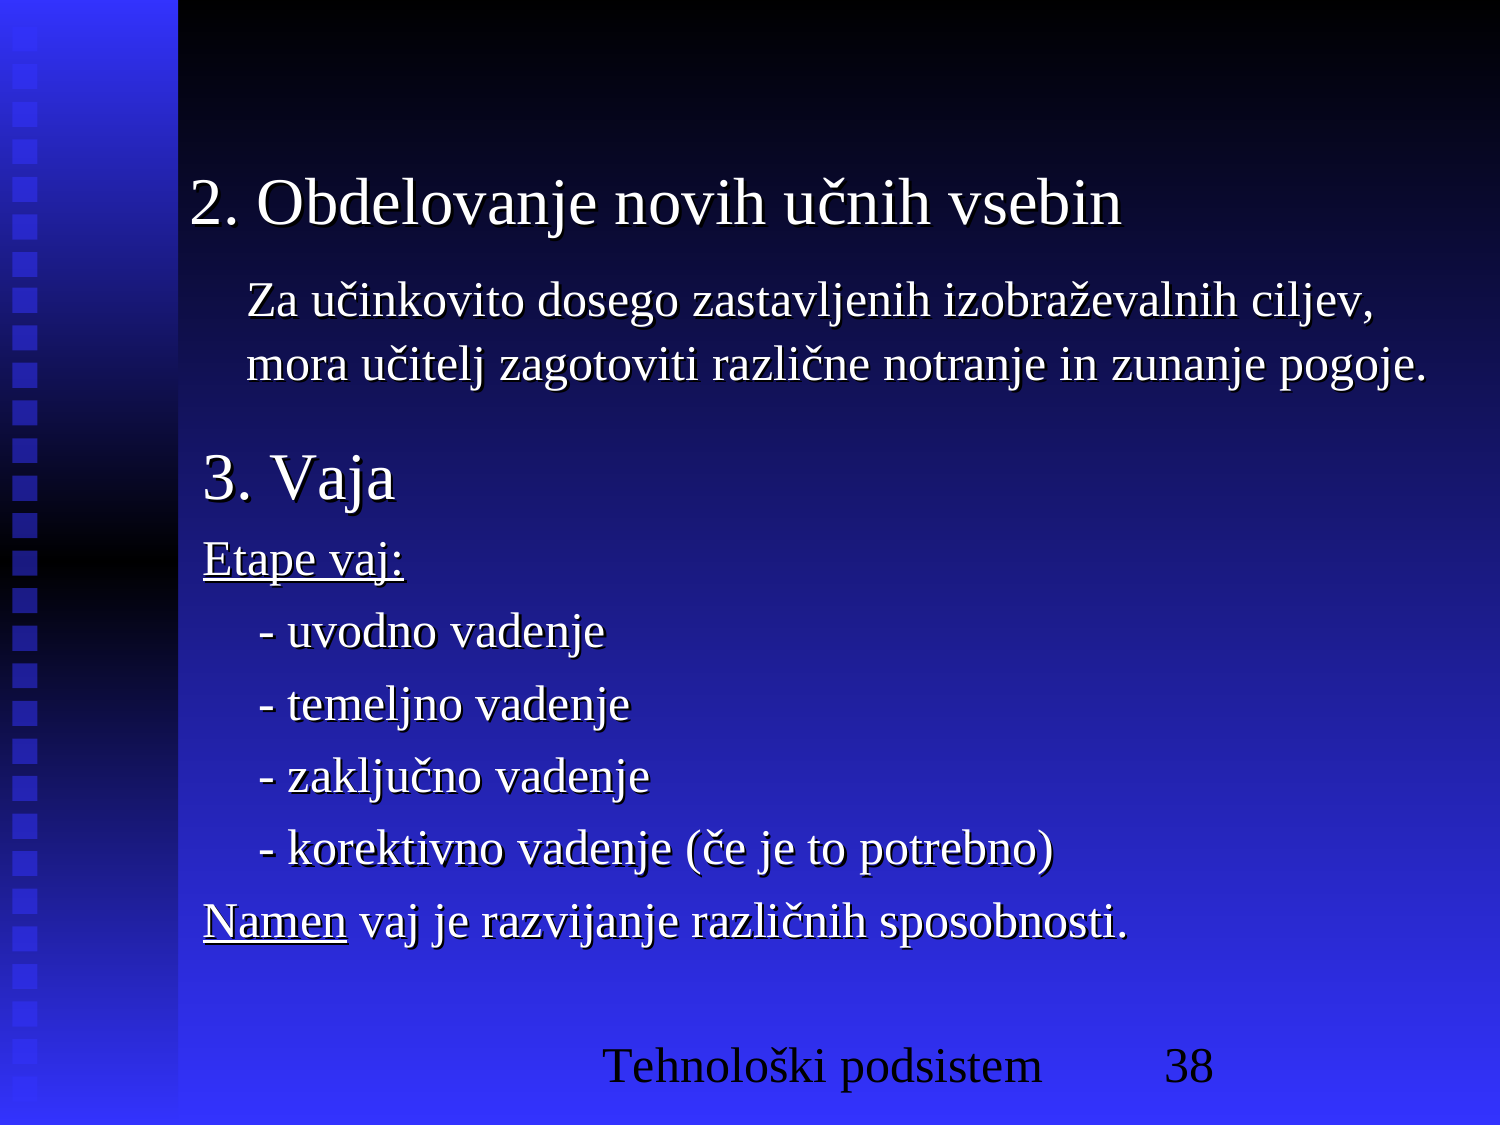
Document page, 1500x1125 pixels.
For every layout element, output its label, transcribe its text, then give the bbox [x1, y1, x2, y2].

list 2. Obdelovanje novih učnih vsebin Za učinkovito dosego zastavljenih izobraževalnih ciljev, mora učitelj zagotoviti različne notranje in zunanje pogoje. [174, 149, 1450, 826]
text_box 3. Vaja Etape vaj: - uvodno vadenje - temeljno vadenje - zaključno vadenje - korektivno vadenje (če je to potrebno) Namen vaj je razvijanje različnih sposobnosti. [187, 425, 1463, 1000]
